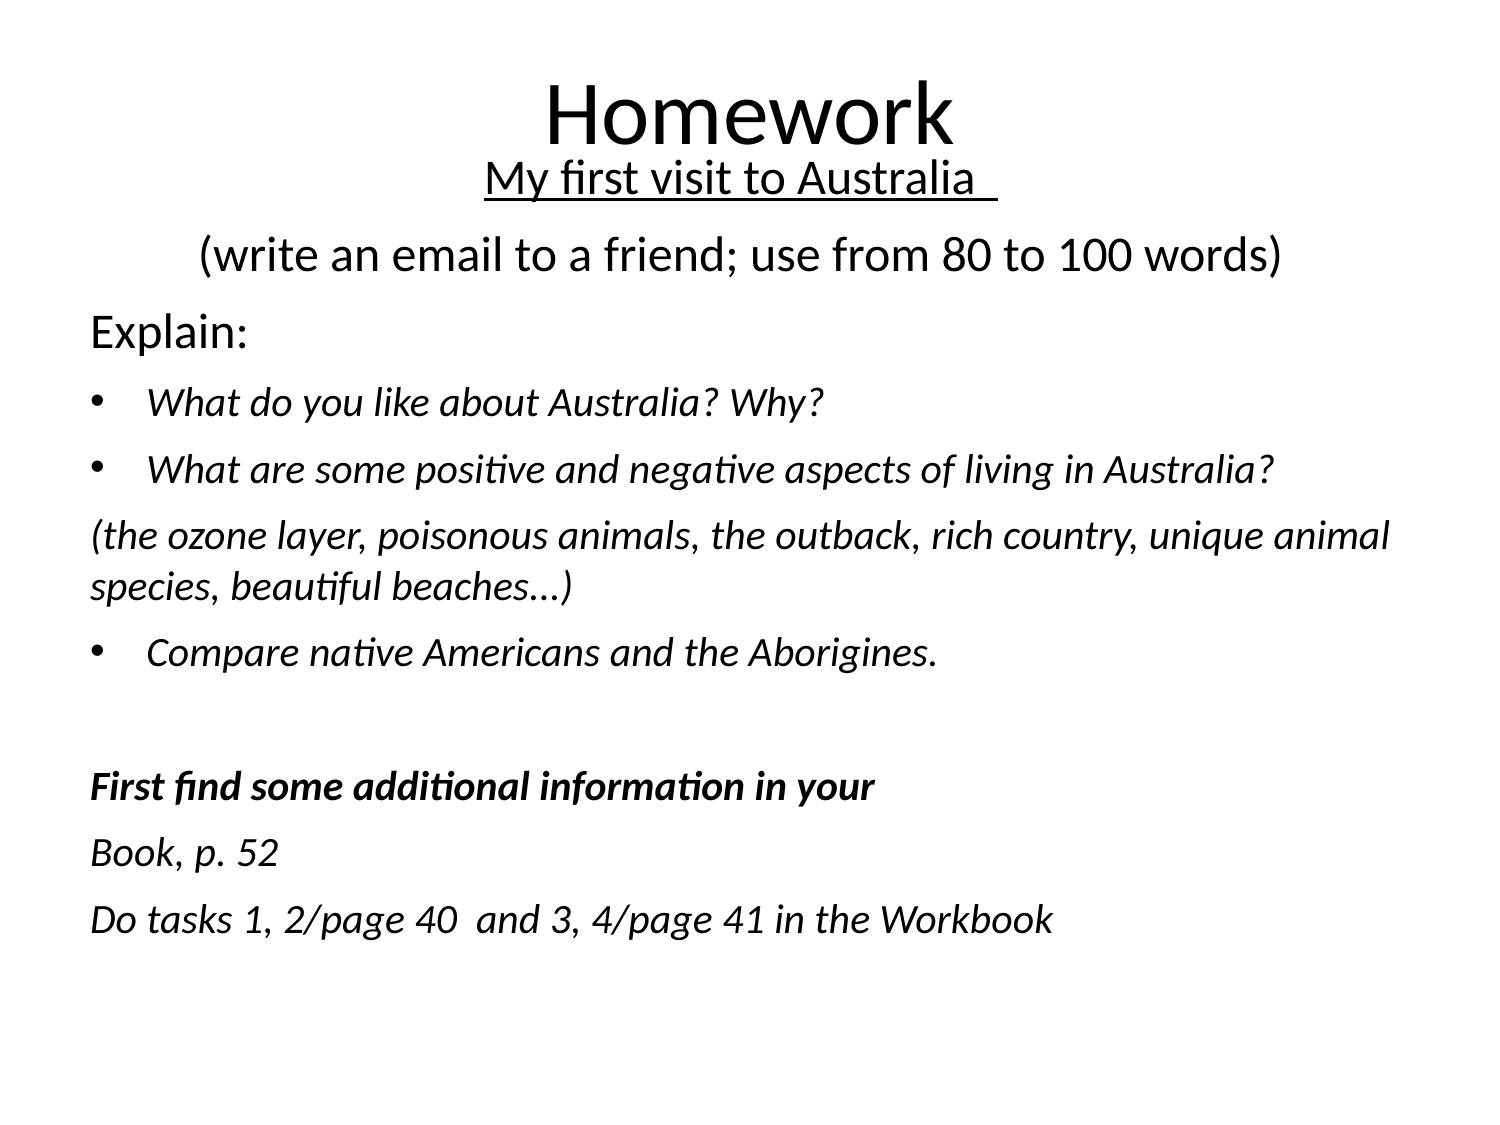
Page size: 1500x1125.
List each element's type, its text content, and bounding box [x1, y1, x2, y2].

list My first visit to Australia (write an email to a friend; use from 80 to 100 words) Explain: What do you like about Australia? Why? What are some positive and negative aspects of living in Australia? (the ozone layer, poisonous animals, the outback, rich country, unique animal species, beautiful beaches...) Compare native Americans and the Aborigines. First find some additional information in your Book, p. 52 Do tasks 1, 2/page 40 and 3, 4/page 41 in the Workbook [75, 137, 1426, 1095]
title Homework [75, 45, 1426, 126]
